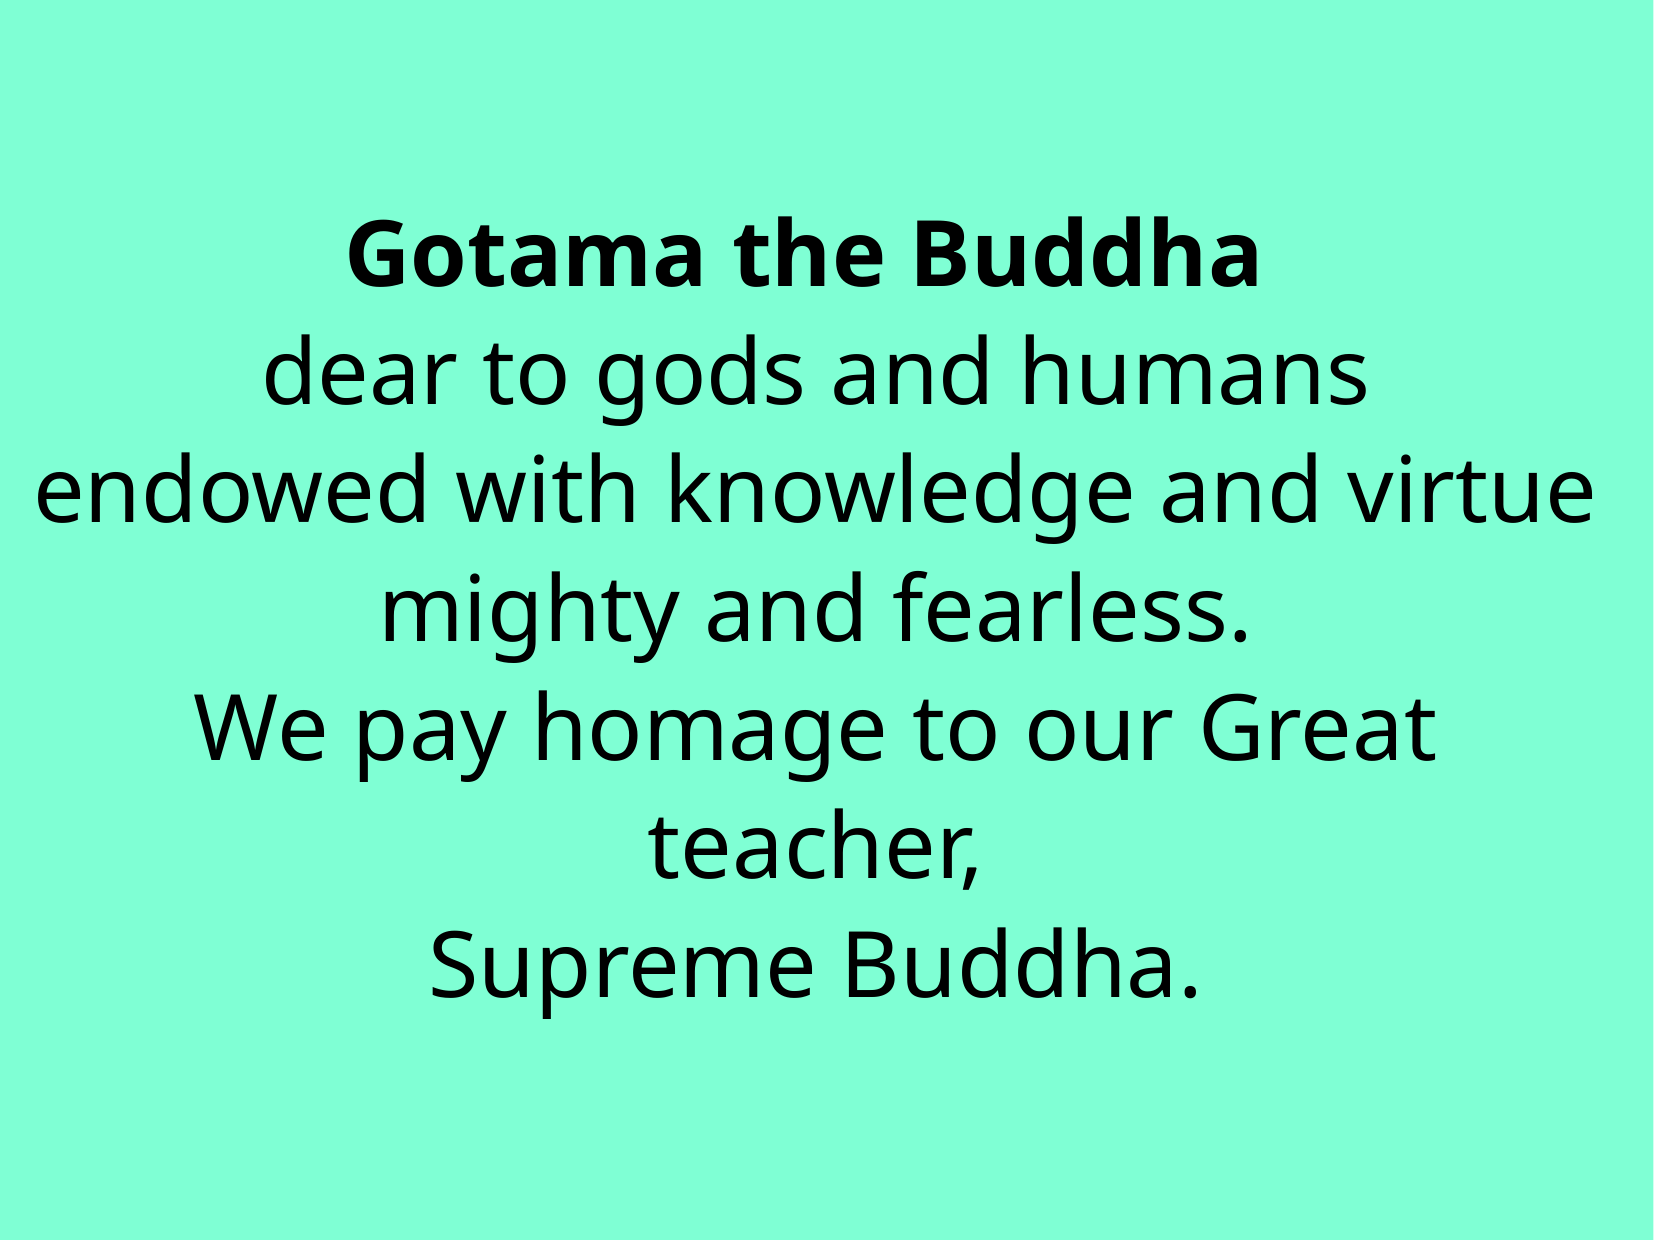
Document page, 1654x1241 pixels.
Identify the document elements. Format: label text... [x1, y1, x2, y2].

subtitle Gotama the Buddha dear to gods and humans endowed with knowledge and virtue mighty and fearless. We pay homage to our Great teacher, Supreme Buddha. [30, 0, 1603, 1231]
